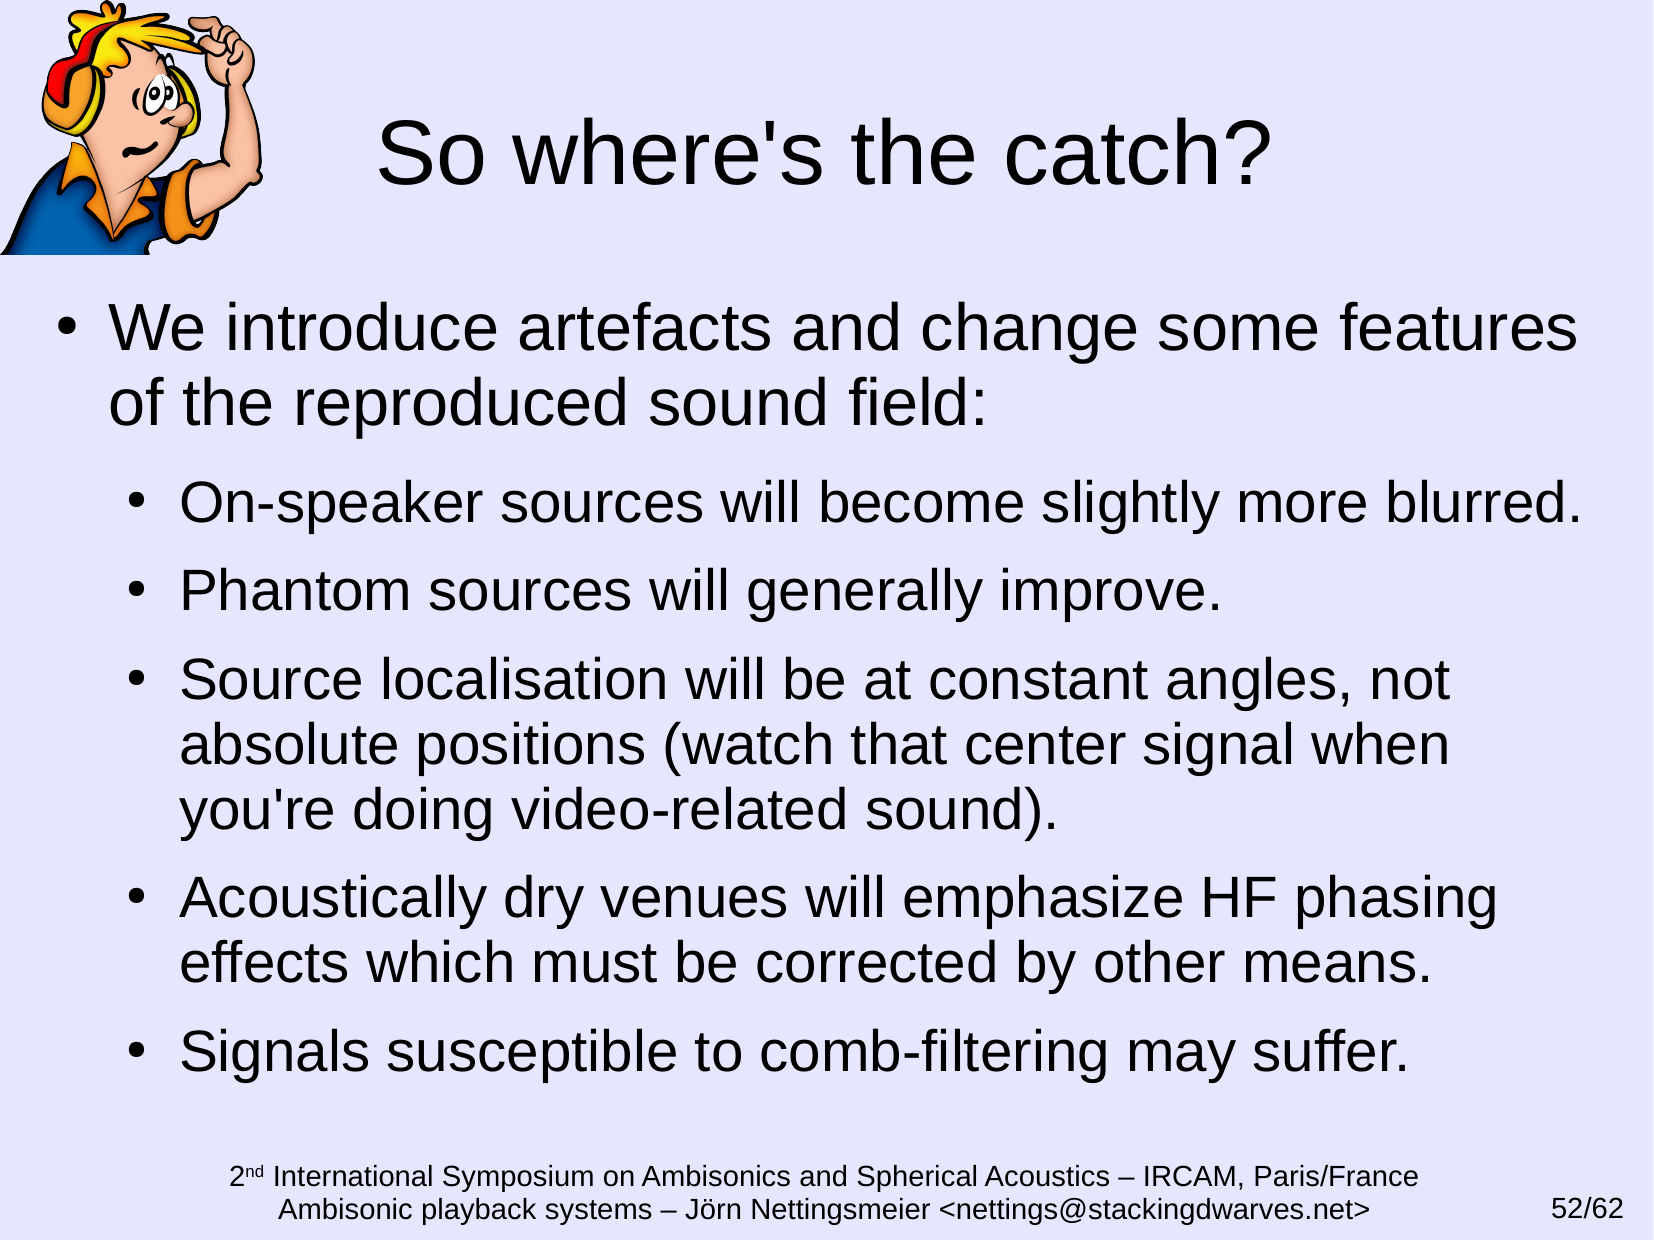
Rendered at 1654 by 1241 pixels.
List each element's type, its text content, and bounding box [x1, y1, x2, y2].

title So where's the catch? [37, 49, 1613, 257]
picture [0, 0, 263, 255]
list We introduce artefacts and change some features of the reproduced sound field: On-speaker sources will become slightly more blurred. Phantom sources will generally improve. Source localisation will be at constant angles, not absolute positions (watch that center signal when you're doing video-related sound). Acoustically dry venues will emphasize HF phasing effects which must be corrected by other means. Signals susceptible to comb-filtering may suffer. [37, 290, 1613, 1109]
